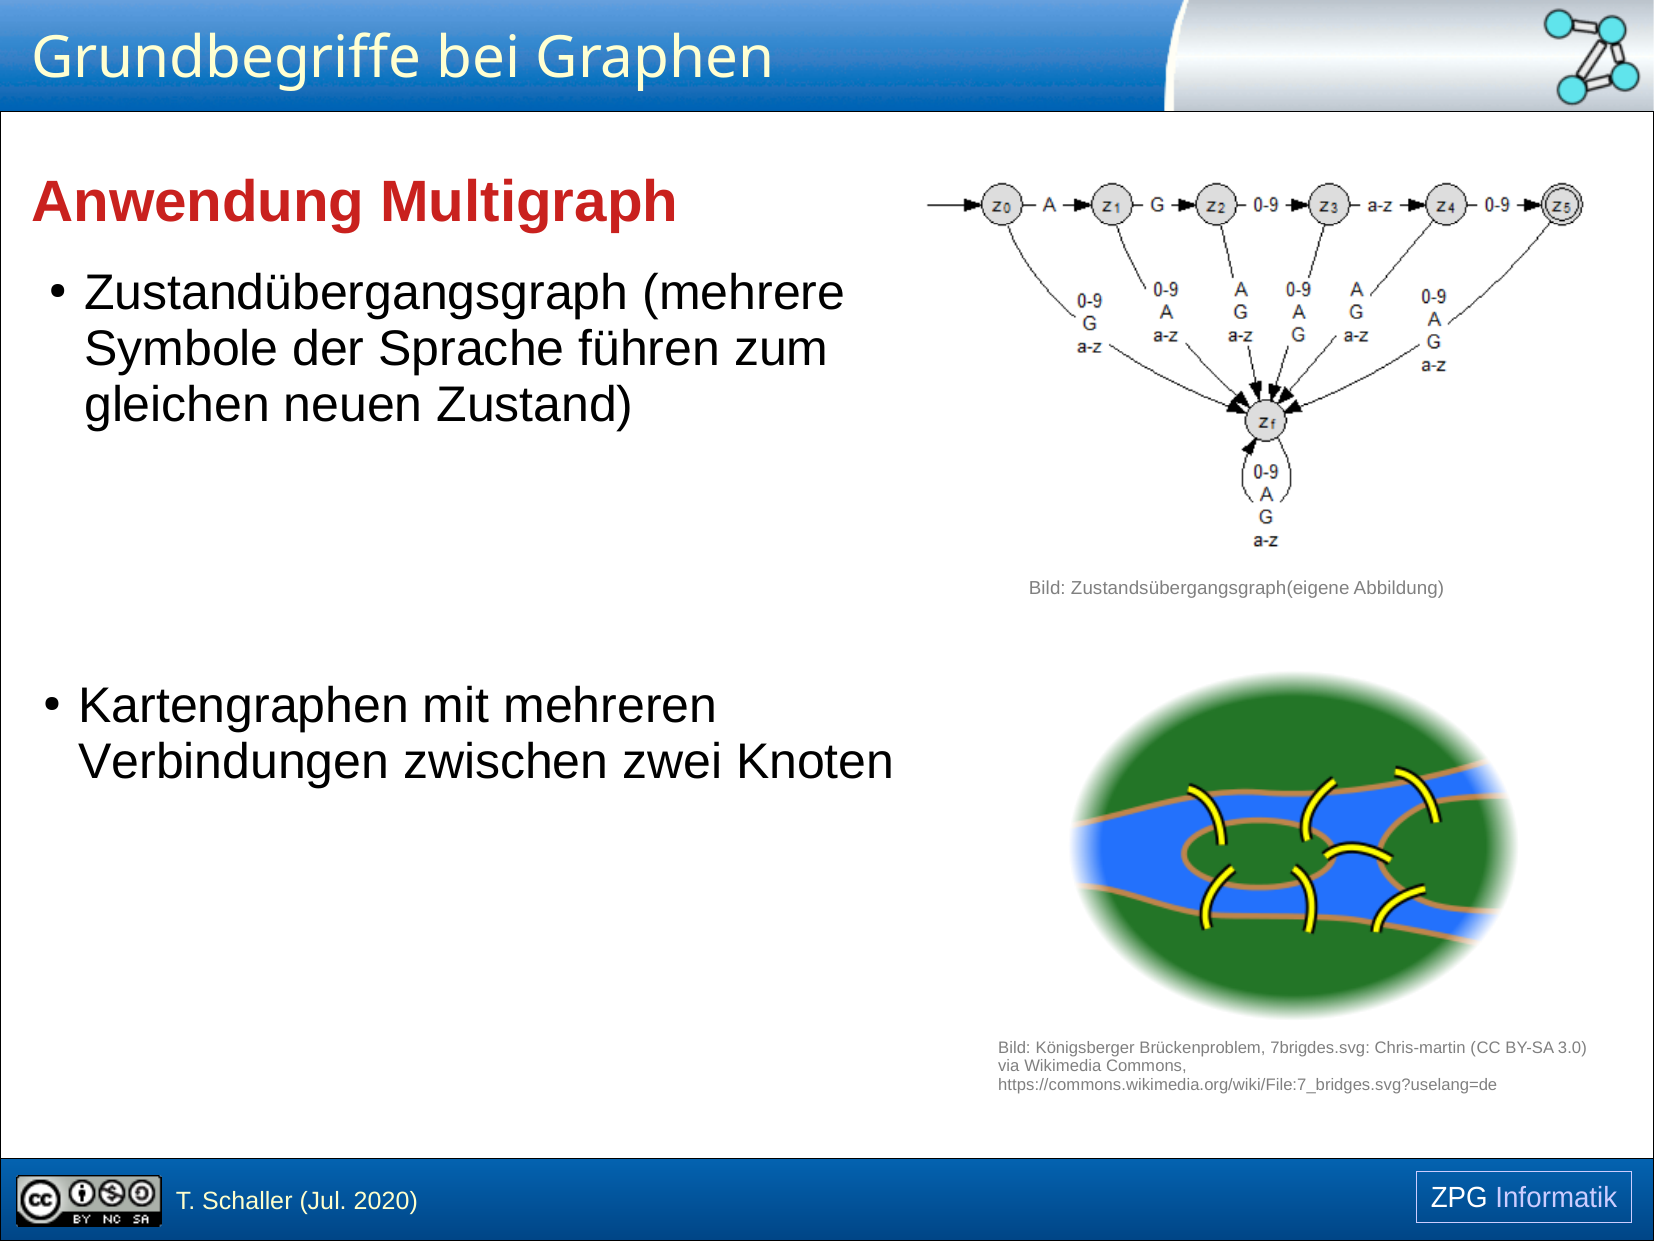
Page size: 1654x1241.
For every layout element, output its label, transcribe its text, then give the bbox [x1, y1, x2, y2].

text_box Bild: Königsberger Brückenproblem, 7brigdes.svg: Chris-martin (CC BY-SA 3.0) via Wikimedia Commons, https://commons.wikimedia.org/wiki/File:7_bridges.svg?uselang=de [983, 1030, 1612, 1102]
text_box Kartengraphen mit mehreren Verbindungen zwischen zwei Knoten [43, 677, 1003, 913]
text_box Bild: Zustandsübergangsgraph(eigene Abbildung) [1014, 570, 1545, 607]
title Grundbegriffe bei Graphen [31, 16, 1151, 94]
text_box Anwendung Multigraph [31, 168, 900, 235]
picture [1059, 658, 1529, 1030]
picture [16, 1175, 162, 1227]
text_box Zustandübergangsgraph (mehrere Symbole der Sprache führen zum gleichen neuen Zustand) [48, 264, 916, 556]
picture [916, 172, 1595, 557]
picture [0, 0, 1654, 111]
